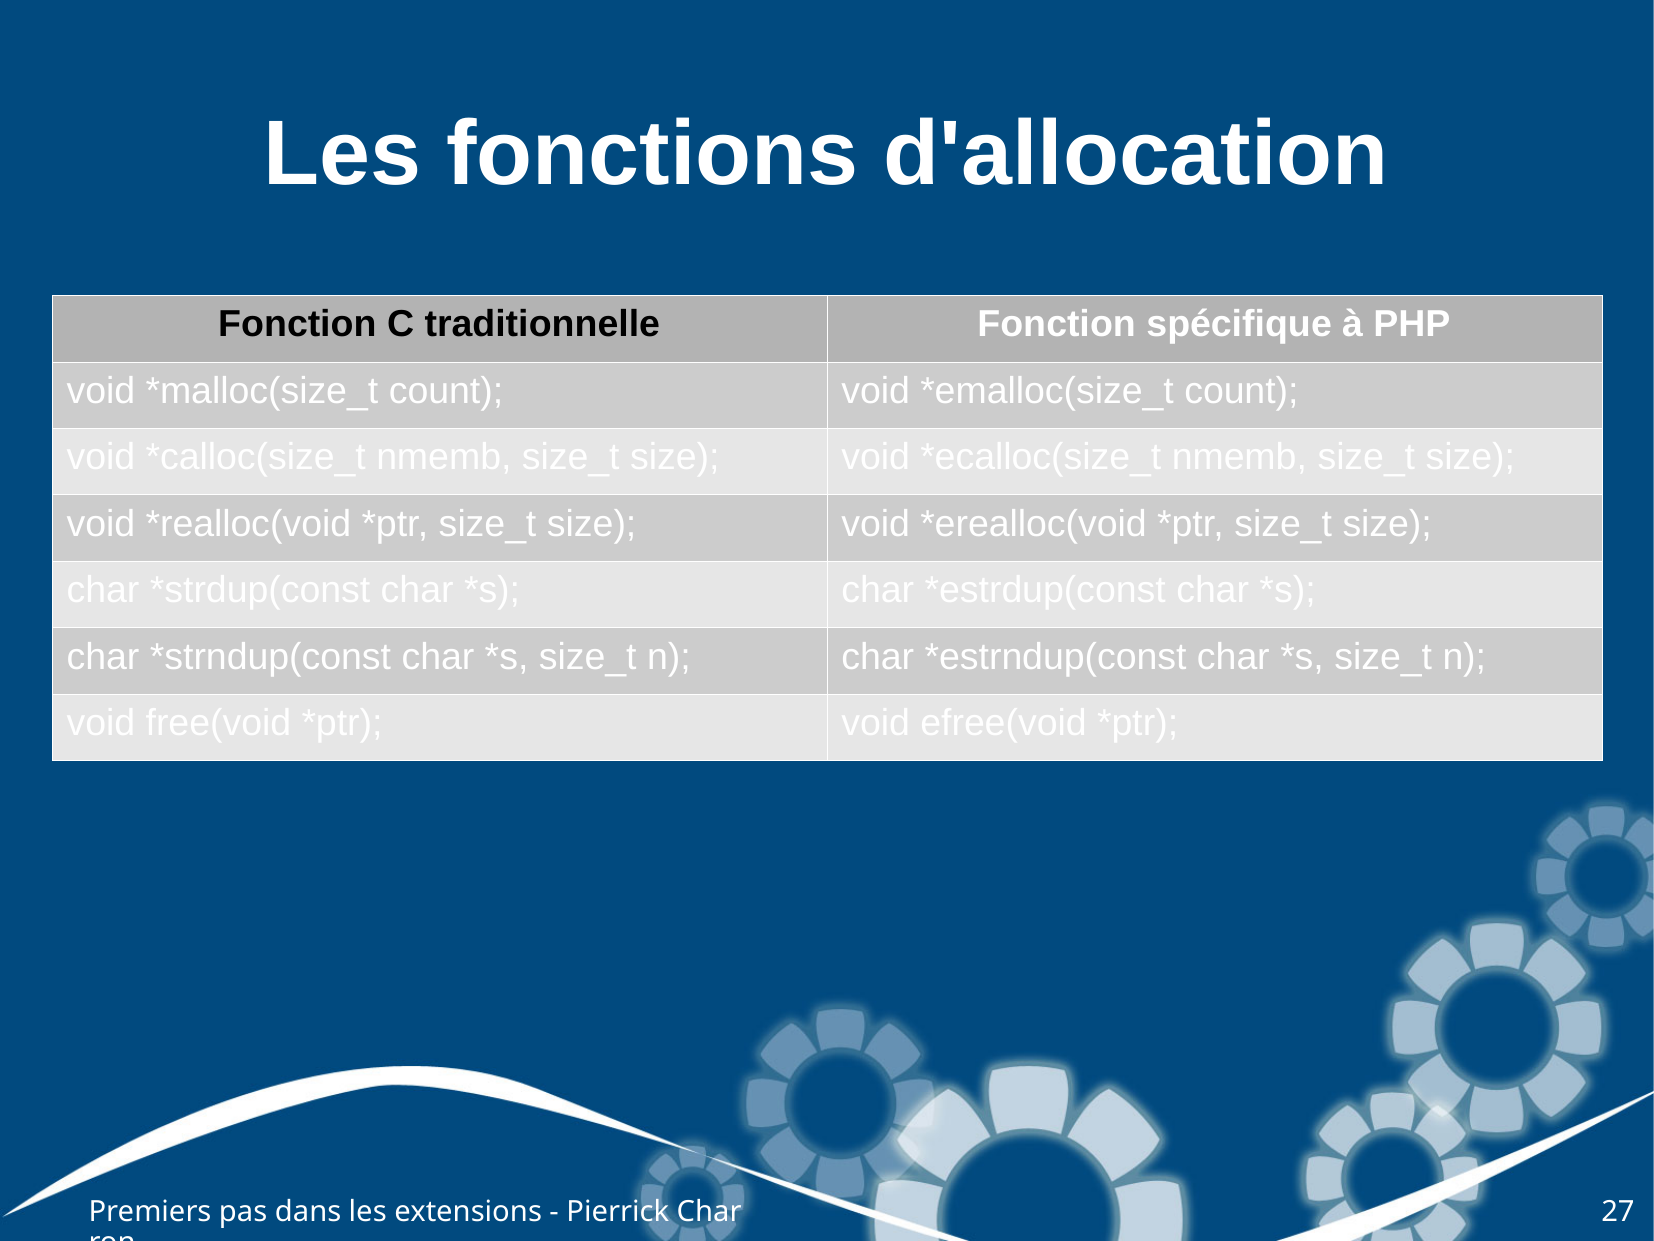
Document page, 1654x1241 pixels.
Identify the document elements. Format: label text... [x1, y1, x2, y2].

table_cell void free(void *ptr); [53, 695, 827, 760]
picture [0, 0, 1654, 1241]
table_cell char *estrndup(const char *s, size_t n); [828, 628, 1602, 694]
table_cell void *erealloc(void *ptr, size_t size); [828, 495, 1602, 561]
table_cell void *realloc(void *ptr, size_t size); [53, 495, 827, 561]
table_cell void efree(void *ptr); [828, 695, 1602, 760]
table_cell char *estrdup(const char *s); [828, 562, 1602, 627]
table_cell void *malloc(size_t count); [53, 363, 827, 428]
table_cell void *calloc(size_t nmemb, size_t size); [53, 429, 827, 494]
table_cell char *strndup(const char *s, size_t n); [53, 628, 827, 694]
table_cell char *strdup(const char *s); [53, 562, 827, 627]
table_cell void *emalloc(size_t count); [828, 363, 1602, 428]
table_cell void *ecalloc(size_t nmemb, size_t size); [828, 429, 1602, 494]
table_header Fonction C traditionnelle [53, 296, 827, 362]
table_header Fonction spécifique à PHP [828, 296, 1602, 362]
title Les fonctions d'allocation [82, 49, 1571, 257]
